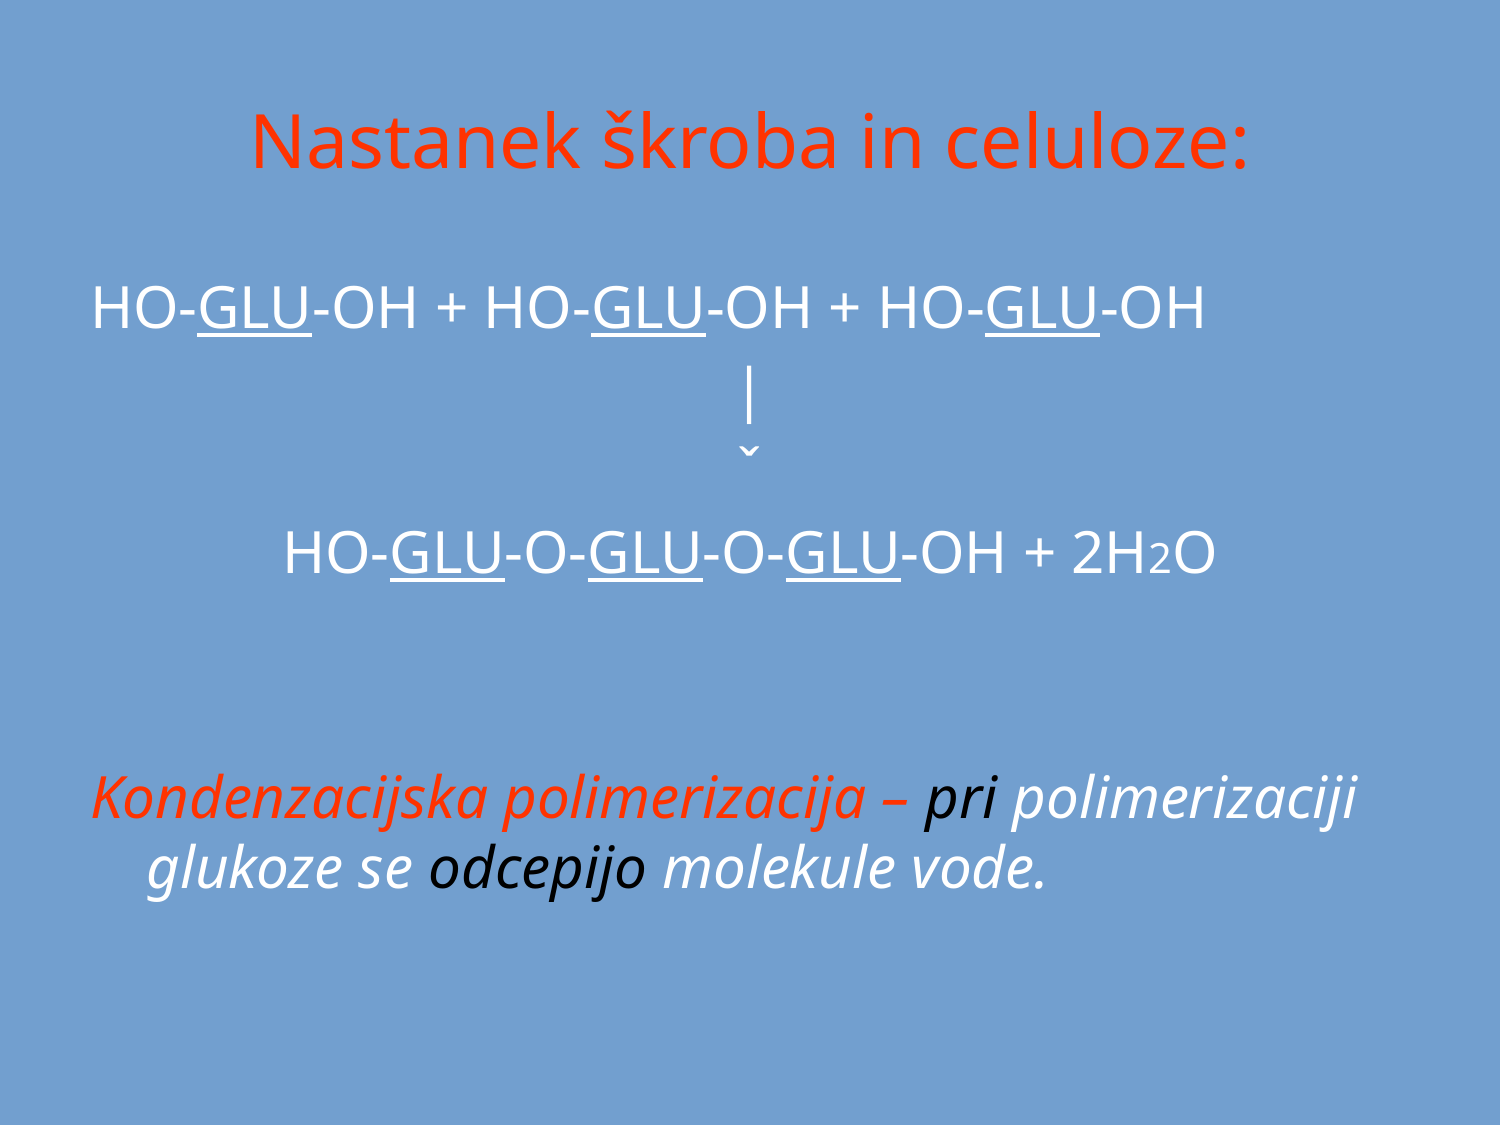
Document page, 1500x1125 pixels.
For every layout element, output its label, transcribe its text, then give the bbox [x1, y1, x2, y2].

list HO-GLU-OH + HO-GLU-OH + HO-GLU-OH | ˇ HO-GLU-O-GLU-O-GLU-OH + 2H2O Kondenzacijska polimerizacija – pri polimerizaciji glukoze se odcepijo molekule vode. [75, 262, 1425, 1005]
title Nastanek škroba in celuloze: [75, 45, 1425, 233]
